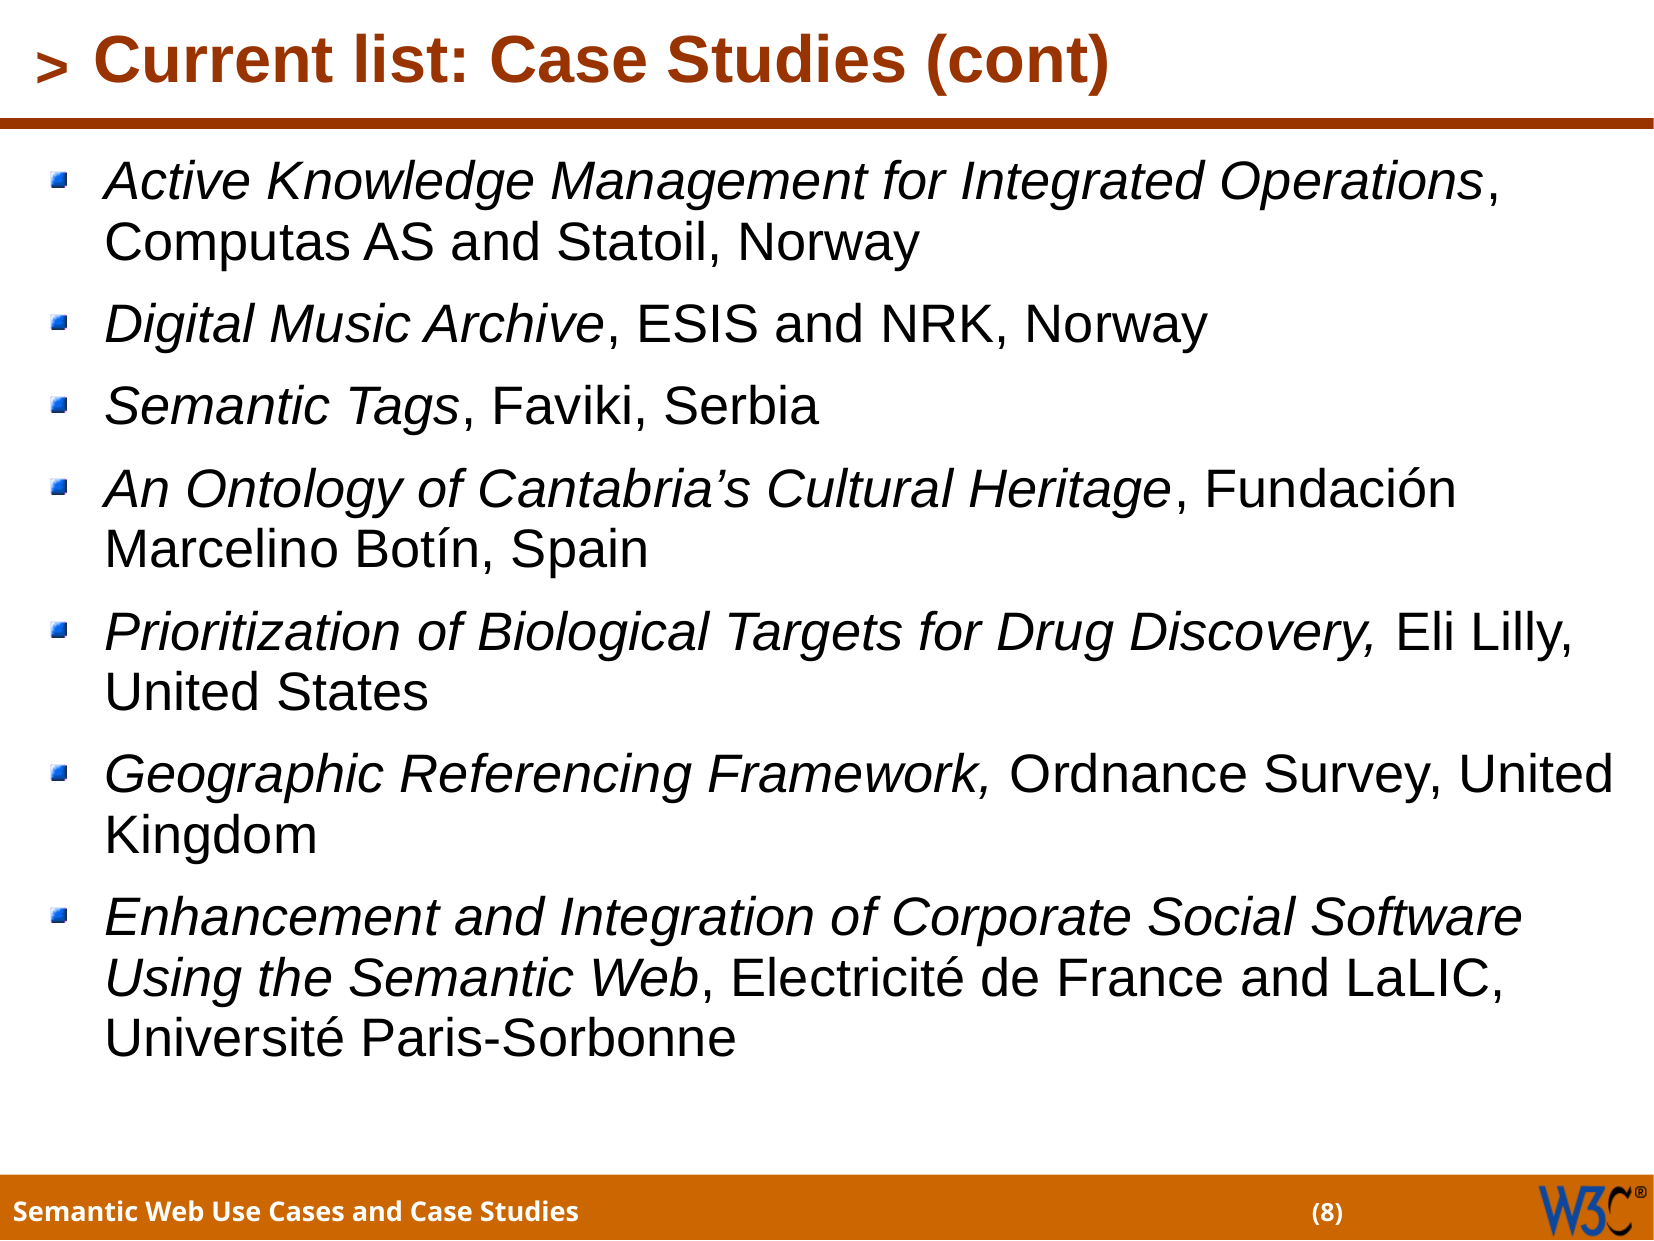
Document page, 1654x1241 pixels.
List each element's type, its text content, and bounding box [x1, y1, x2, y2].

title Current list: Case Studies (cont) [93, 0, 1493, 119]
list Active Knowledge Management for Integrated Operations, Computas AS and Statoil, Norway Digital Music Archive, ESIS and NRK, Norway Semantic Tags, Faviki, Serbia An Ontology of Cantabria’s Cultural Heritage, Fundación Marcelino Botín, Spain Prioritization of Biological Targets for Drug Discovery, Eli Lilly, United States Geographic Referencing Framework, Ordnance Survey, United Kingdom Enhancement and Integration of Corporate Social Software Using the Semantic Web, Electricité de France and LaLIC, Université Paris-Sorbonne [33, 147, 1629, 1134]
picture [1535, 1183, 1651, 1240]
